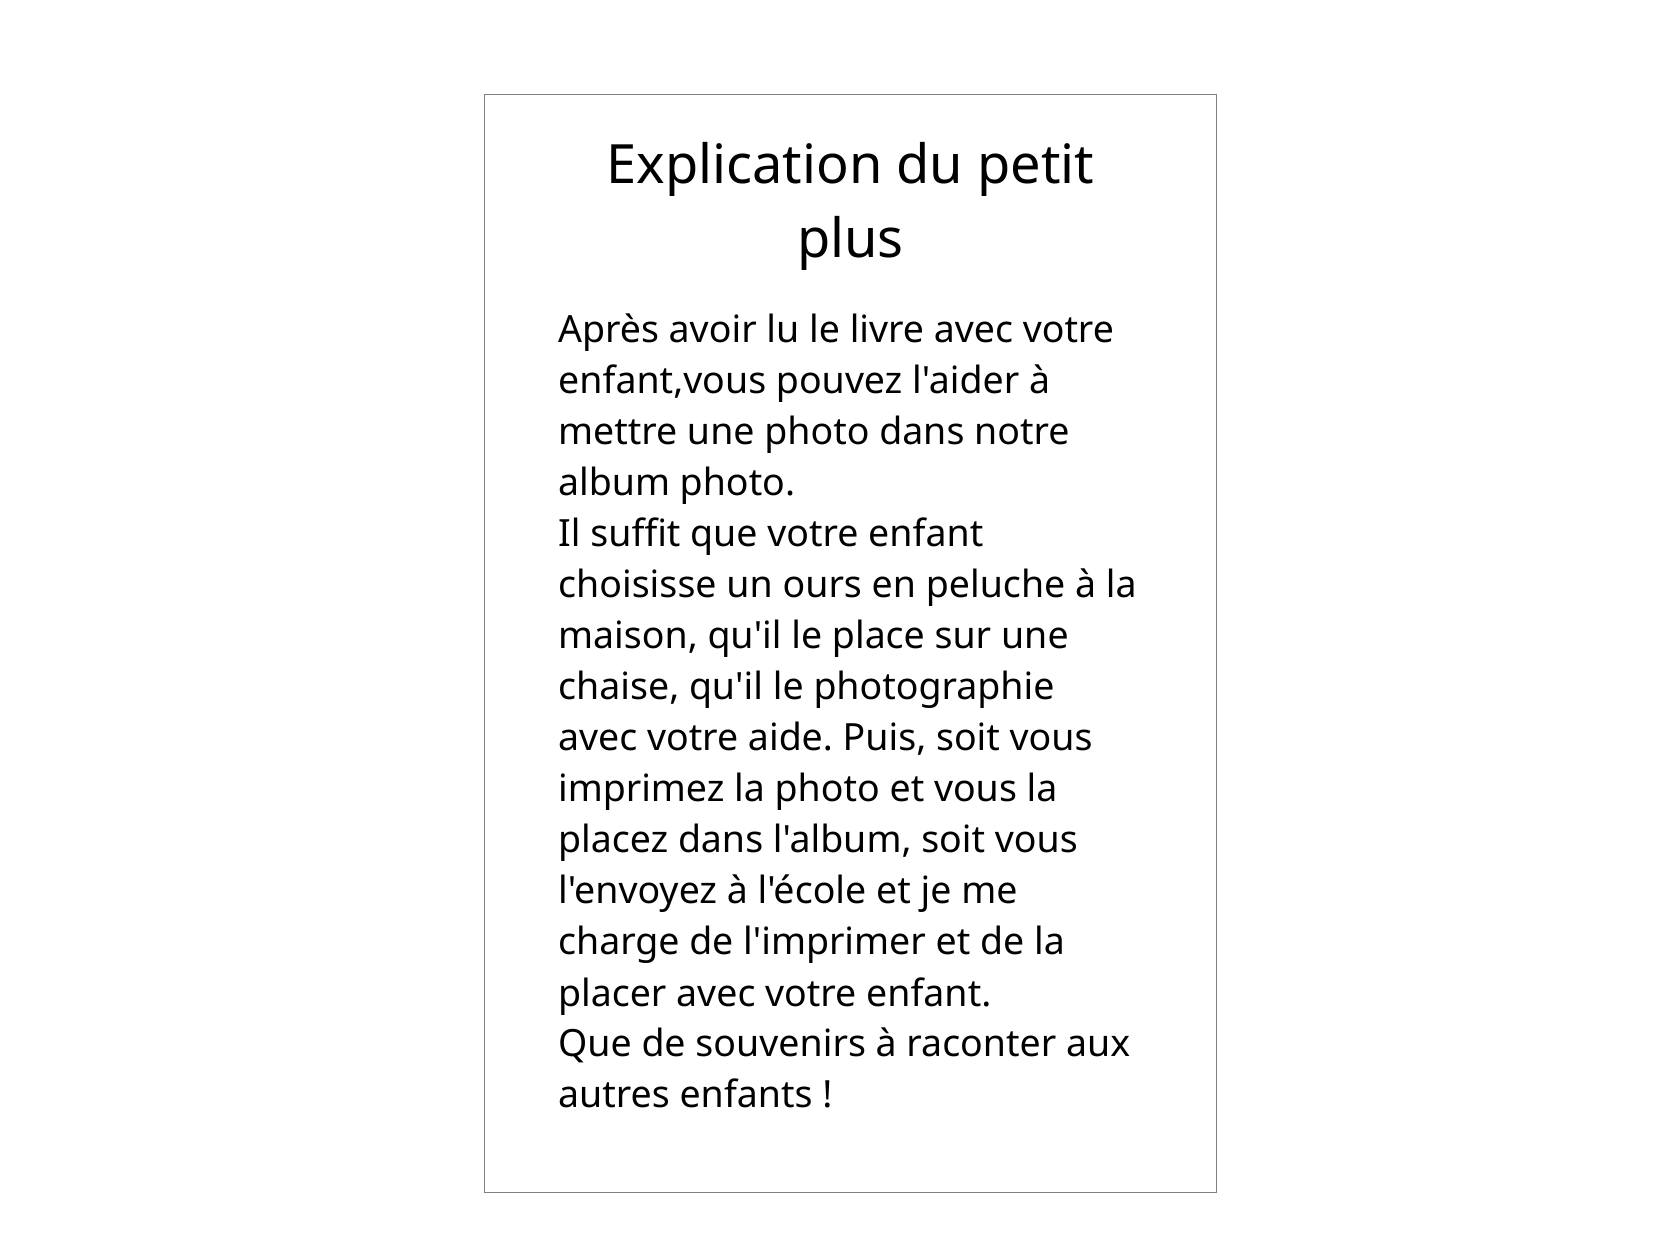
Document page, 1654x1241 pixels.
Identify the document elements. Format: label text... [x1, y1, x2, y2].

text_box Après avoir lu le livre avec votre enfant,vous pouvez l'aider à mettre une photo dans notre album photo. Il suffit que votre enfant choisisse un ours en peluche à la maison, qu'il le place sur une chaise, qu'il le photographie avec votre aide. Puis, soit vous imprimez la photo et vous la placez dans l'album, soit vous l'envoyez à l'école et je me charge de l'imprimer et de la placer avec votre enfant. Que de souvenirs à raconter aux autres enfants ! [543, 295, 1158, 1241]
text_box Explication du petit plus [566, 118, 1134, 236]
